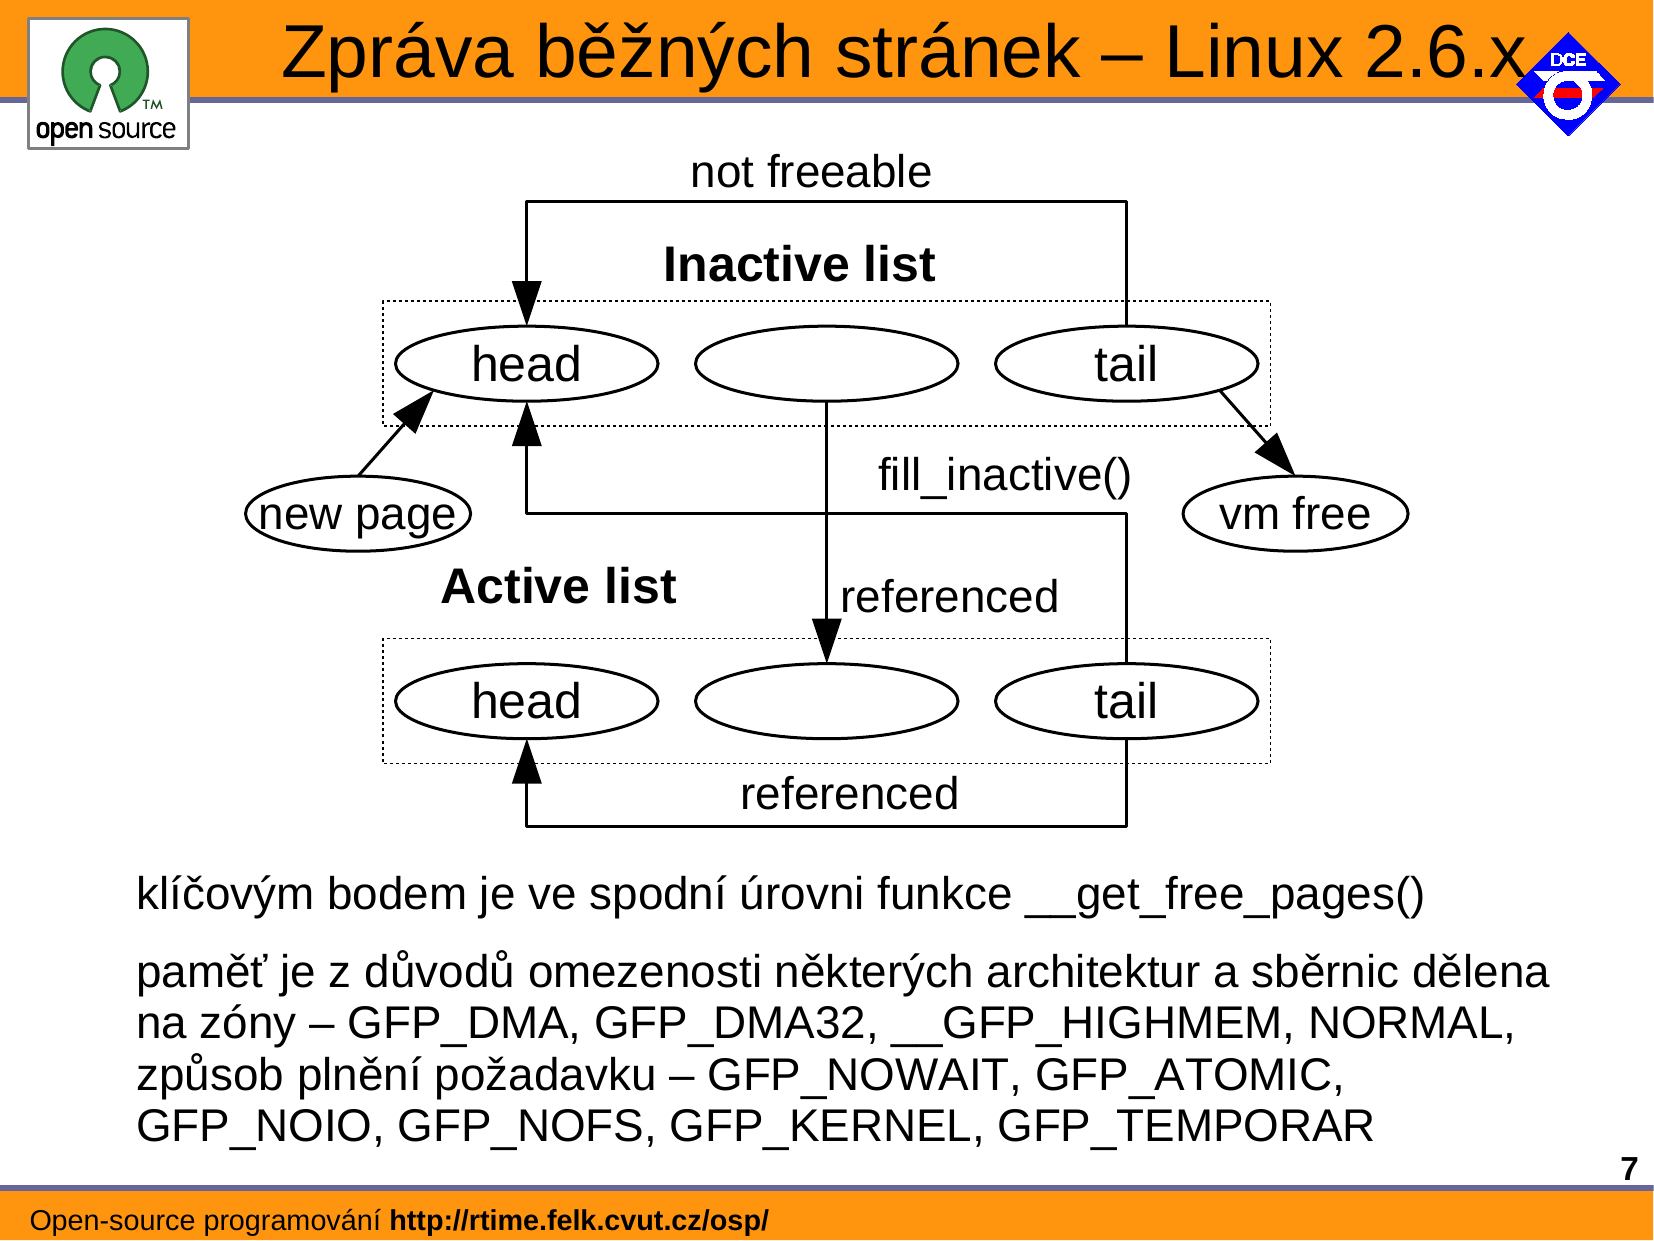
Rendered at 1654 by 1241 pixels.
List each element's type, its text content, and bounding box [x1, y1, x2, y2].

text_box Inactive list [656, 228, 1047, 309]
text_box head [395, 663, 659, 739]
text_box referenced [733, 760, 996, 833]
text_box tail [995, 326, 1259, 402]
title Zpráva běžných stránek – Linux 2.6.x [178, 4, 1631, 98]
text_box new page [245, 476, 471, 552]
text_box Active list [433, 551, 696, 631]
text_box vm free [1183, 476, 1409, 552]
text_box tail [995, 663, 1259, 739]
text_box not freeable [683, 138, 1021, 211]
list klíčovým bodem je ve spodní úrovni funkce __get_free_pages() paměť je z důvodů omezenosti některých architektur a sběrnic dělena na zóny – GFP_DMA, GFP_DMA32, __GFP_HIGHMEM, NORMAL, způsob plnění požadavku – GFP_NOWAIT, GFP_ATOMIC, GFP_NOIO, GFP_NOFS, GFP_KERNEL, GFP_TEMPORAR [65, 867, 1589, 1180]
text_box head [395, 326, 659, 402]
text_box fill_inactive() [870, 441, 1146, 514]
text_box referenced [833, 563, 1096, 636]
